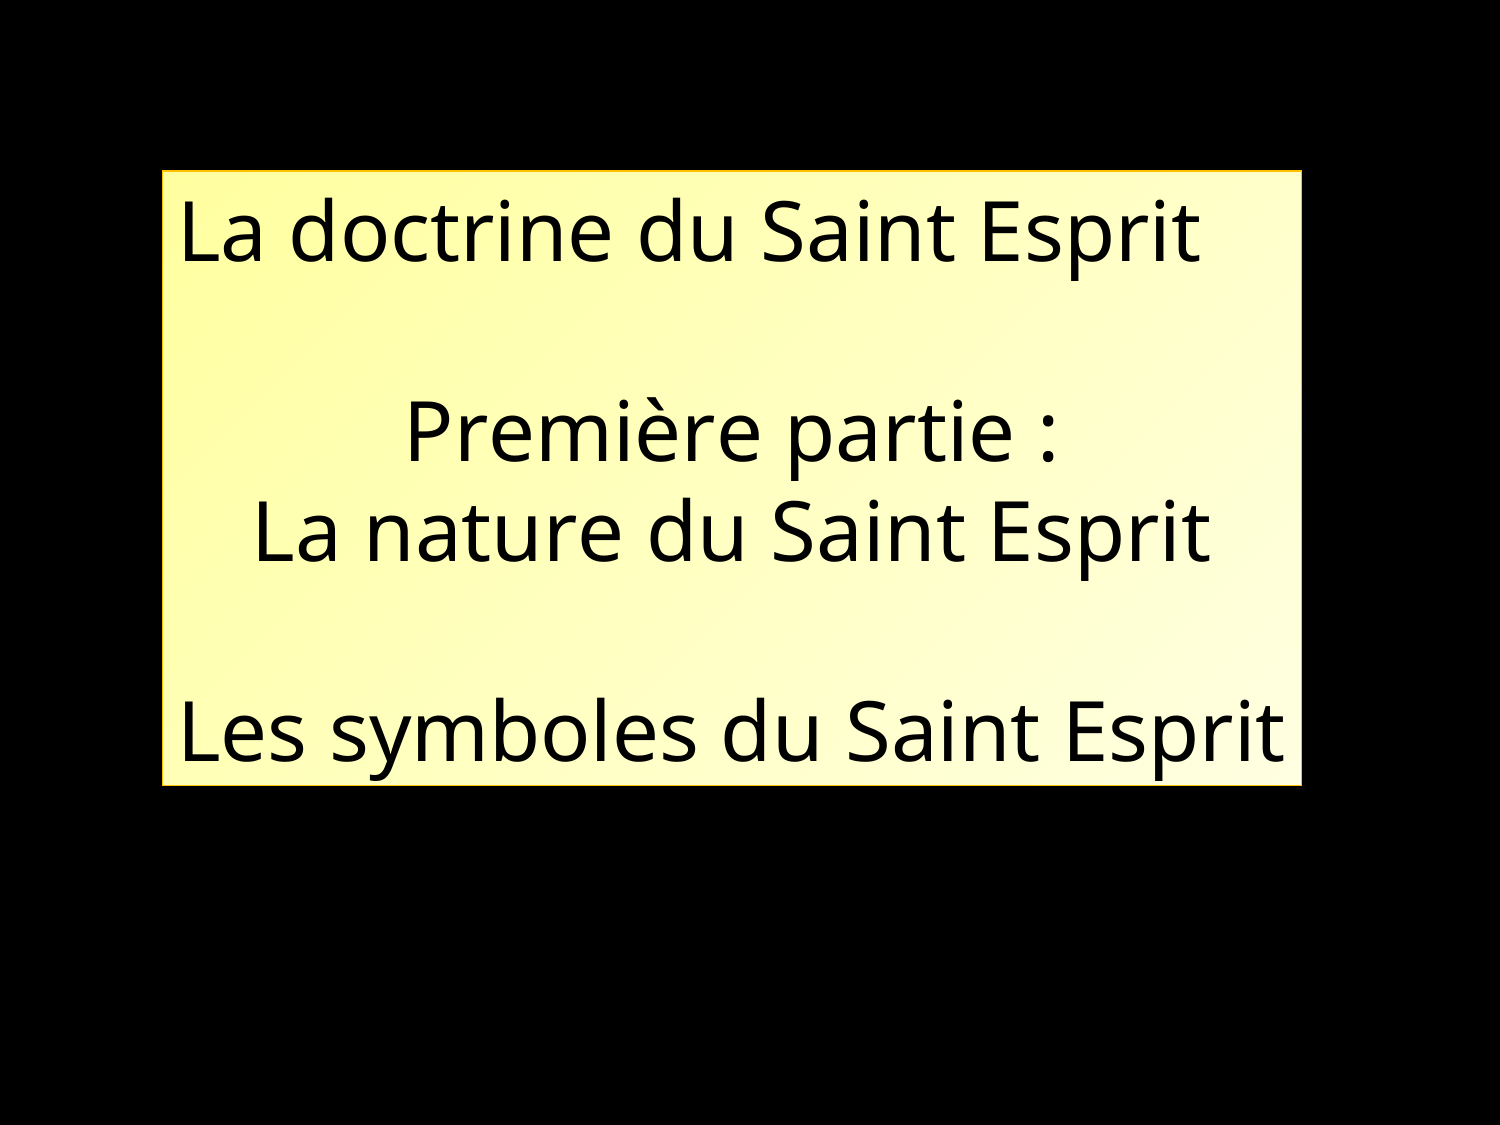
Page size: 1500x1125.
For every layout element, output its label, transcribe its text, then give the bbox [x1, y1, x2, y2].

text_box La doctrine du Saint Esprit Première partie : La nature du Saint Esprit Les symboles du Saint Esprit [162, 171, 1302, 786]
